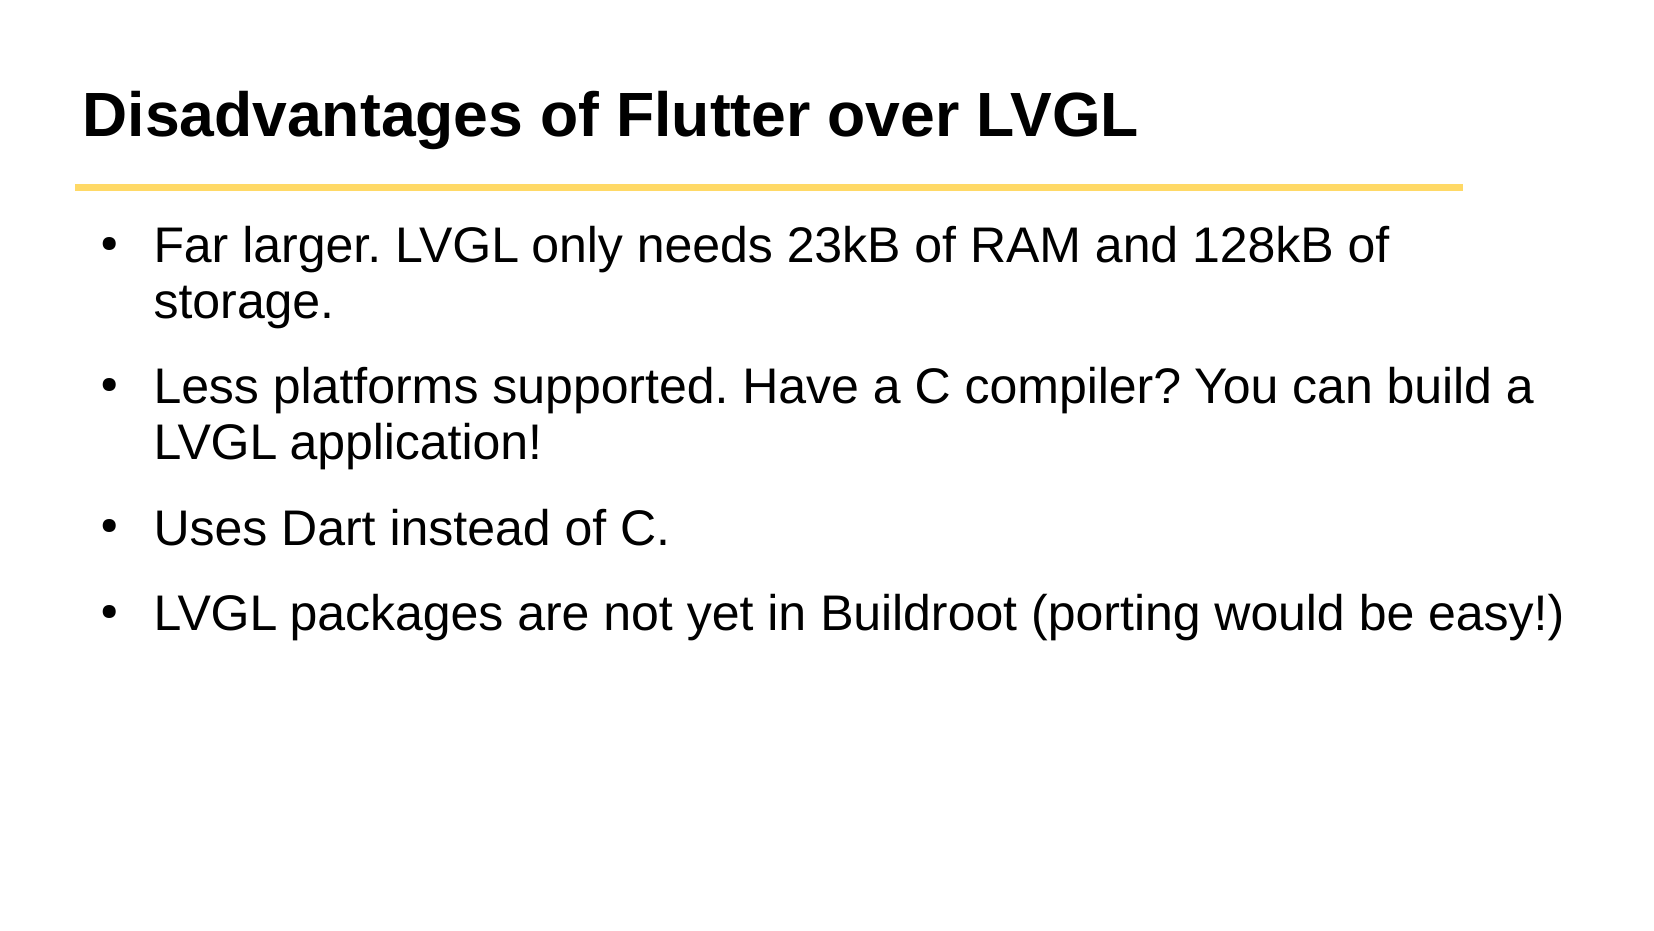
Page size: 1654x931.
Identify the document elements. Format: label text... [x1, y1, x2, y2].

list Far larger. LVGL only needs 23kB of RAM and 128kB of storage. Less platforms supported. Have a C compiler? You can build a LVGL application! Uses Dart instead of C. LVGL packages are not yet in Buildroot (porting would be easy!) [82, 217, 1571, 758]
title Disadvantages of Flutter over LVGL [82, 37, 1571, 193]
